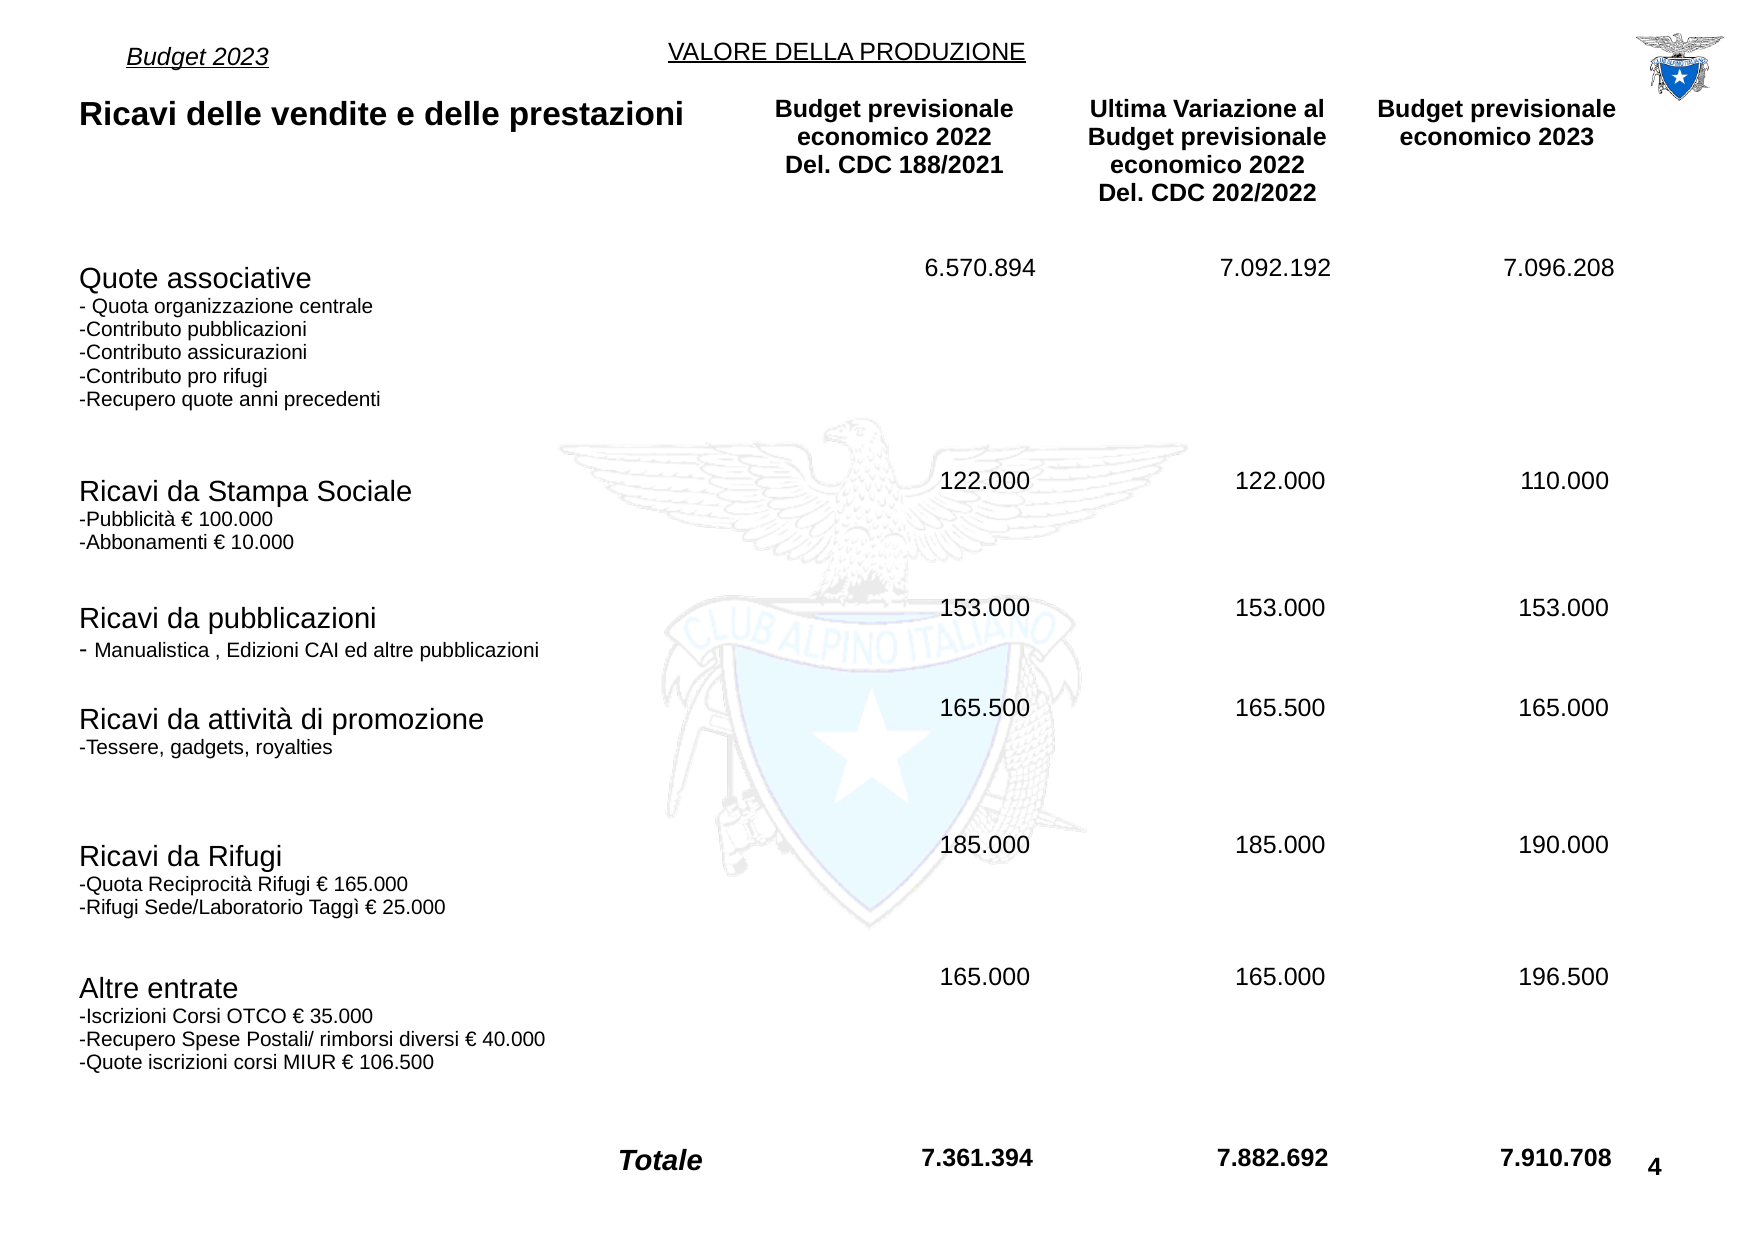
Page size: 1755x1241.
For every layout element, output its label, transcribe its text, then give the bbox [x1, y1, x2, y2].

table_cell 7.096.208 [1349, 253, 1633, 467]
table_cell 165.000 [1054, 963, 1349, 1120]
table_cell 7.092.192 [1054, 253, 1349, 467]
table_header Budget previsionale economico 2023 [1349, 87, 1633, 253]
table_cell 7.910.708 [1349, 1120, 1633, 1216]
table_cell 185.000 [1054, 831, 1349, 963]
text_box Budget 2023 [50, 35, 346, 82]
table_cell 196.500 [1349, 963, 1633, 1120]
table_cell Altre entrate Iscrizioni Corsi OTCO € 35.000 Recupero Spese Postali/ rimborsi diversi € 40.000 Quote iscrizioni corsi MIUR € 106.500 [62, 963, 723, 1120]
table_cell Ricavi da Rifugi Quota Reciprocità Rifugi € 165.000 Rifugi Sede/Laboratorio Taggì € 25.000 [62, 831, 723, 963]
table_header Ultima Variazione al Budget previsionale economico 2022 Del. CDC 202/2022 [1054, 87, 1349, 253]
table_cell Ricavi da attività di promozione Tessere, gadgets, royalties [62, 694, 723, 831]
table_cell 153.000 [1054, 594, 1349, 694]
table_cell 153.000 [1349, 594, 1633, 694]
table_cell 7.361.394 [723, 1120, 1054, 1216]
picture [1632, 29, 1728, 108]
table_cell 185.000 [723, 831, 1054, 963]
table_cell 110.000 [1349, 467, 1633, 594]
table_cell 6.570.894 [723, 253, 1054, 467]
table_cell 122.000 [1054, 467, 1349, 594]
table_header Ricavi delle vendite e delle prestazioni [62, 87, 723, 253]
table_cell 165.000 [1349, 694, 1633, 831]
table_cell 165.500 [1054, 694, 1349, 831]
table_cell 165.500 [723, 694, 1054, 831]
table_cell 153.000 [723, 594, 1054, 694]
table_cell Totale [62, 1120, 723, 1216]
table_cell 165.000 [723, 963, 1054, 1120]
text_box 4 [1632, 1144, 1681, 1191]
table_cell Ricavi da pubblicazioni - Manualistica , Edizioni CAI ed altre pubblicazioni [62, 594, 723, 694]
table_cell Ricavi da Stampa Sociale Pubblicità € 100.000 Abbonamenti € 10.000 [62, 467, 723, 594]
table_cell 122.000 [723, 467, 1054, 594]
table_header Budget previsionale economico 2022 Del. CDC 188/2021 [723, 87, 1054, 253]
table_header VALORE DELLA PRODUZIONE [263, 30, 1432, 75]
table_cell 190.000 [1349, 831, 1633, 963]
table_cell Quote associative - Quota organizzazione centrale Contributo pubblicazioni Contributo assicurazioni Contributo pro rifugi Recupero quote anni precedenti [62, 253, 723, 467]
table_cell 7.882.692 [1054, 1120, 1349, 1216]
